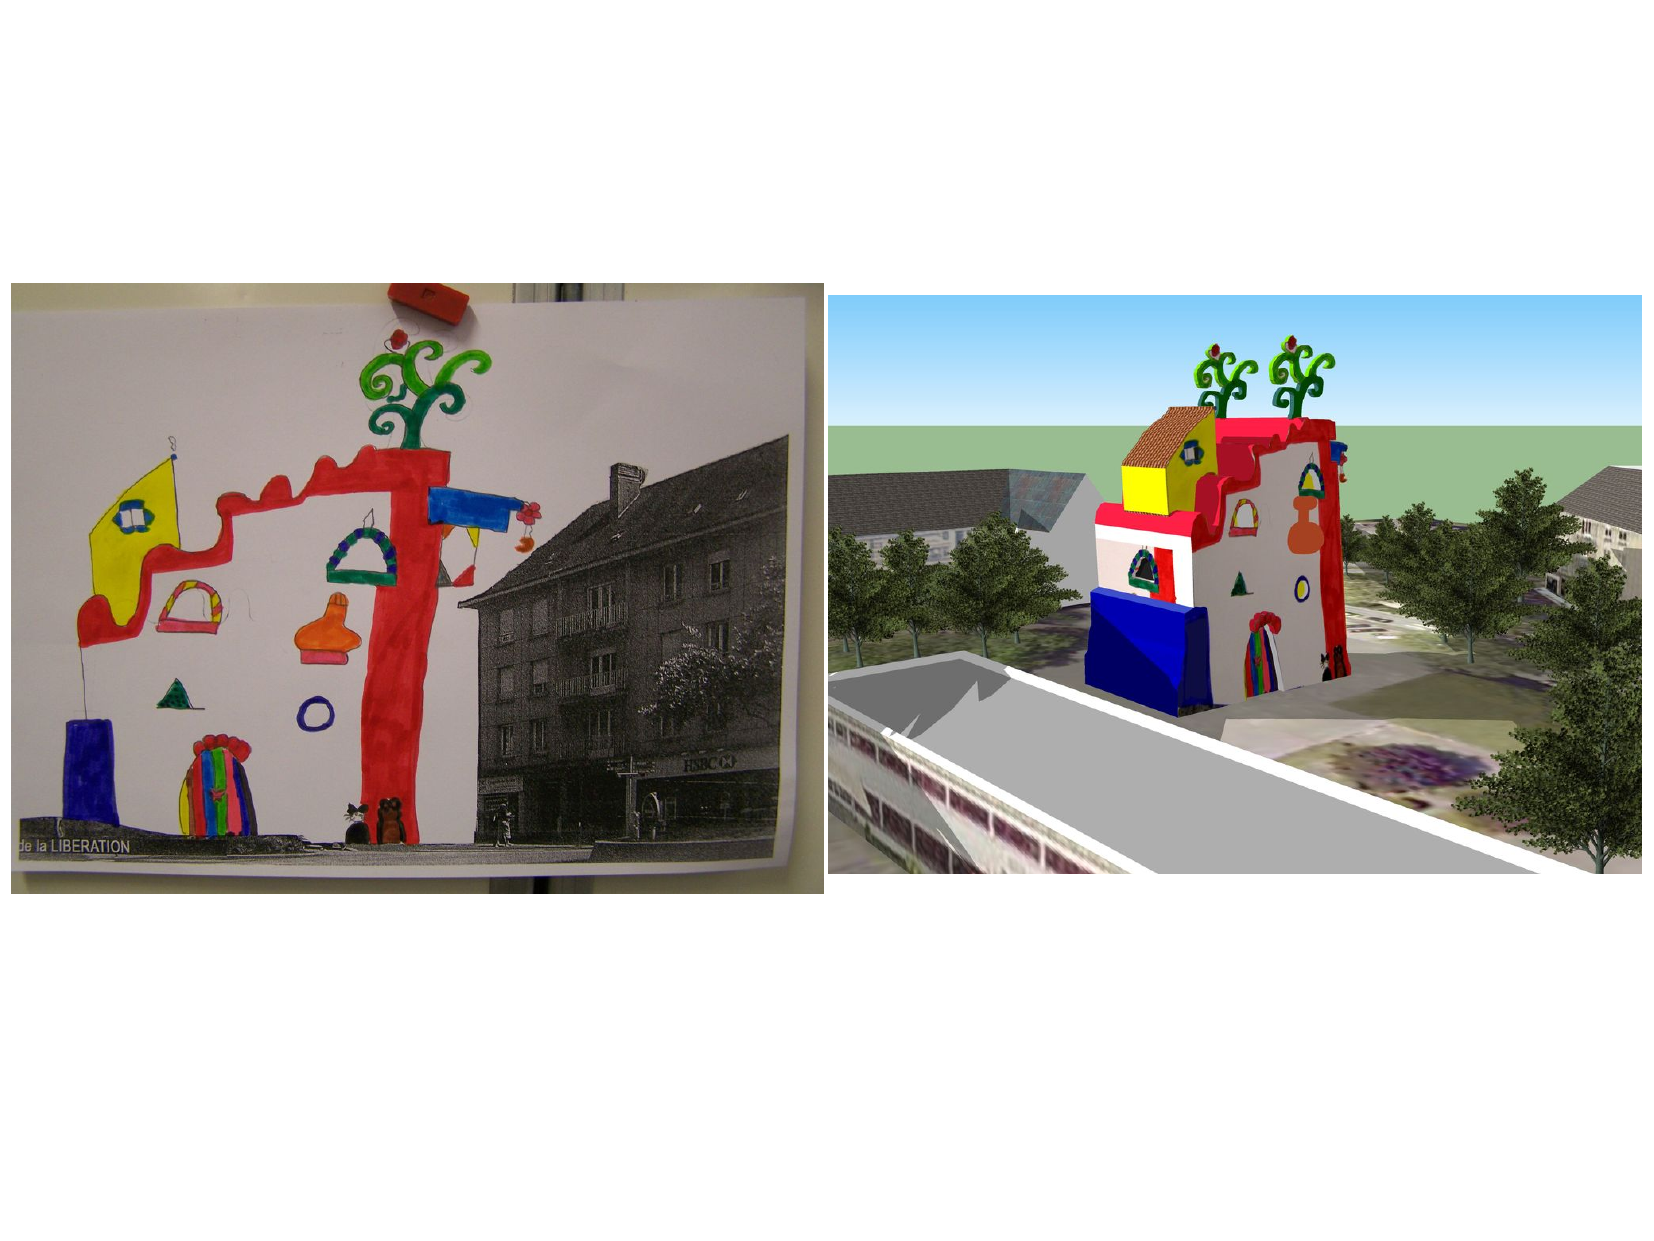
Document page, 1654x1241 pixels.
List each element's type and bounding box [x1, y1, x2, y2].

picture [11, 283, 824, 894]
picture [828, 295, 1642, 875]
